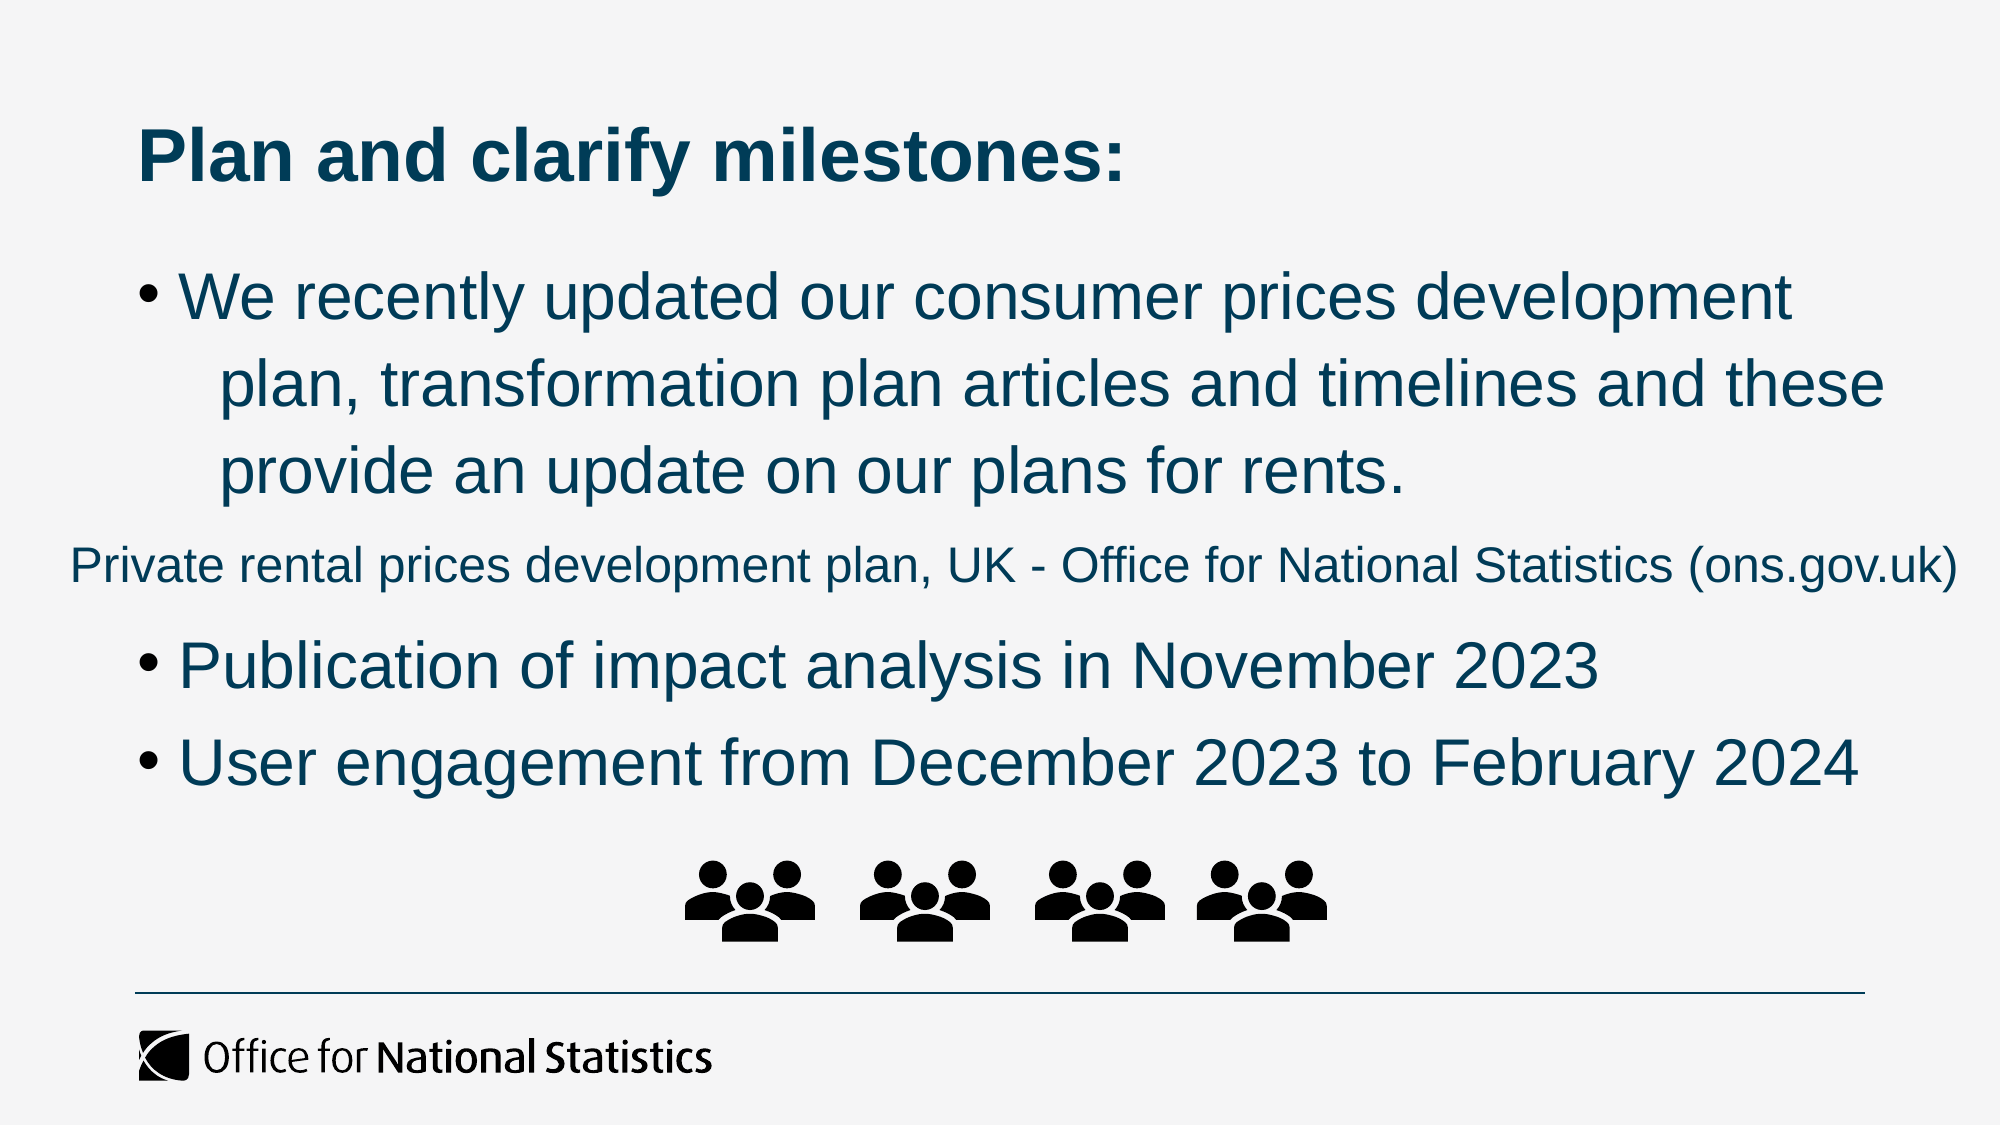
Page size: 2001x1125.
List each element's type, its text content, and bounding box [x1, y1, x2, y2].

picture [675, 826, 826, 977]
picture [1186, 826, 1337, 977]
list We recently updated our consumer prices development plan, transformation plan articles and timelines and these provide an update on our plans for rents. Publication of impact analysis in November 2023 User engagement from December 2023 to February 2024 [137, 601, 1927, 804]
picture [849, 826, 1000, 977]
picture [1025, 826, 1176, 977]
list We recently updated our consumer prices development plan, transformation plan articles and timelines and these provide an update on our plans for rents. Publication of impact analysis in November 2023 User engagement from December 2023 to February 2024 [137, 245, 1927, 524]
title Plan and clarify milestones: [137, 112, 1863, 200]
text_box Private rental prices development plan, UK - Office for National Statistics (ons.gov.uk) [69, 524, 1995, 601]
